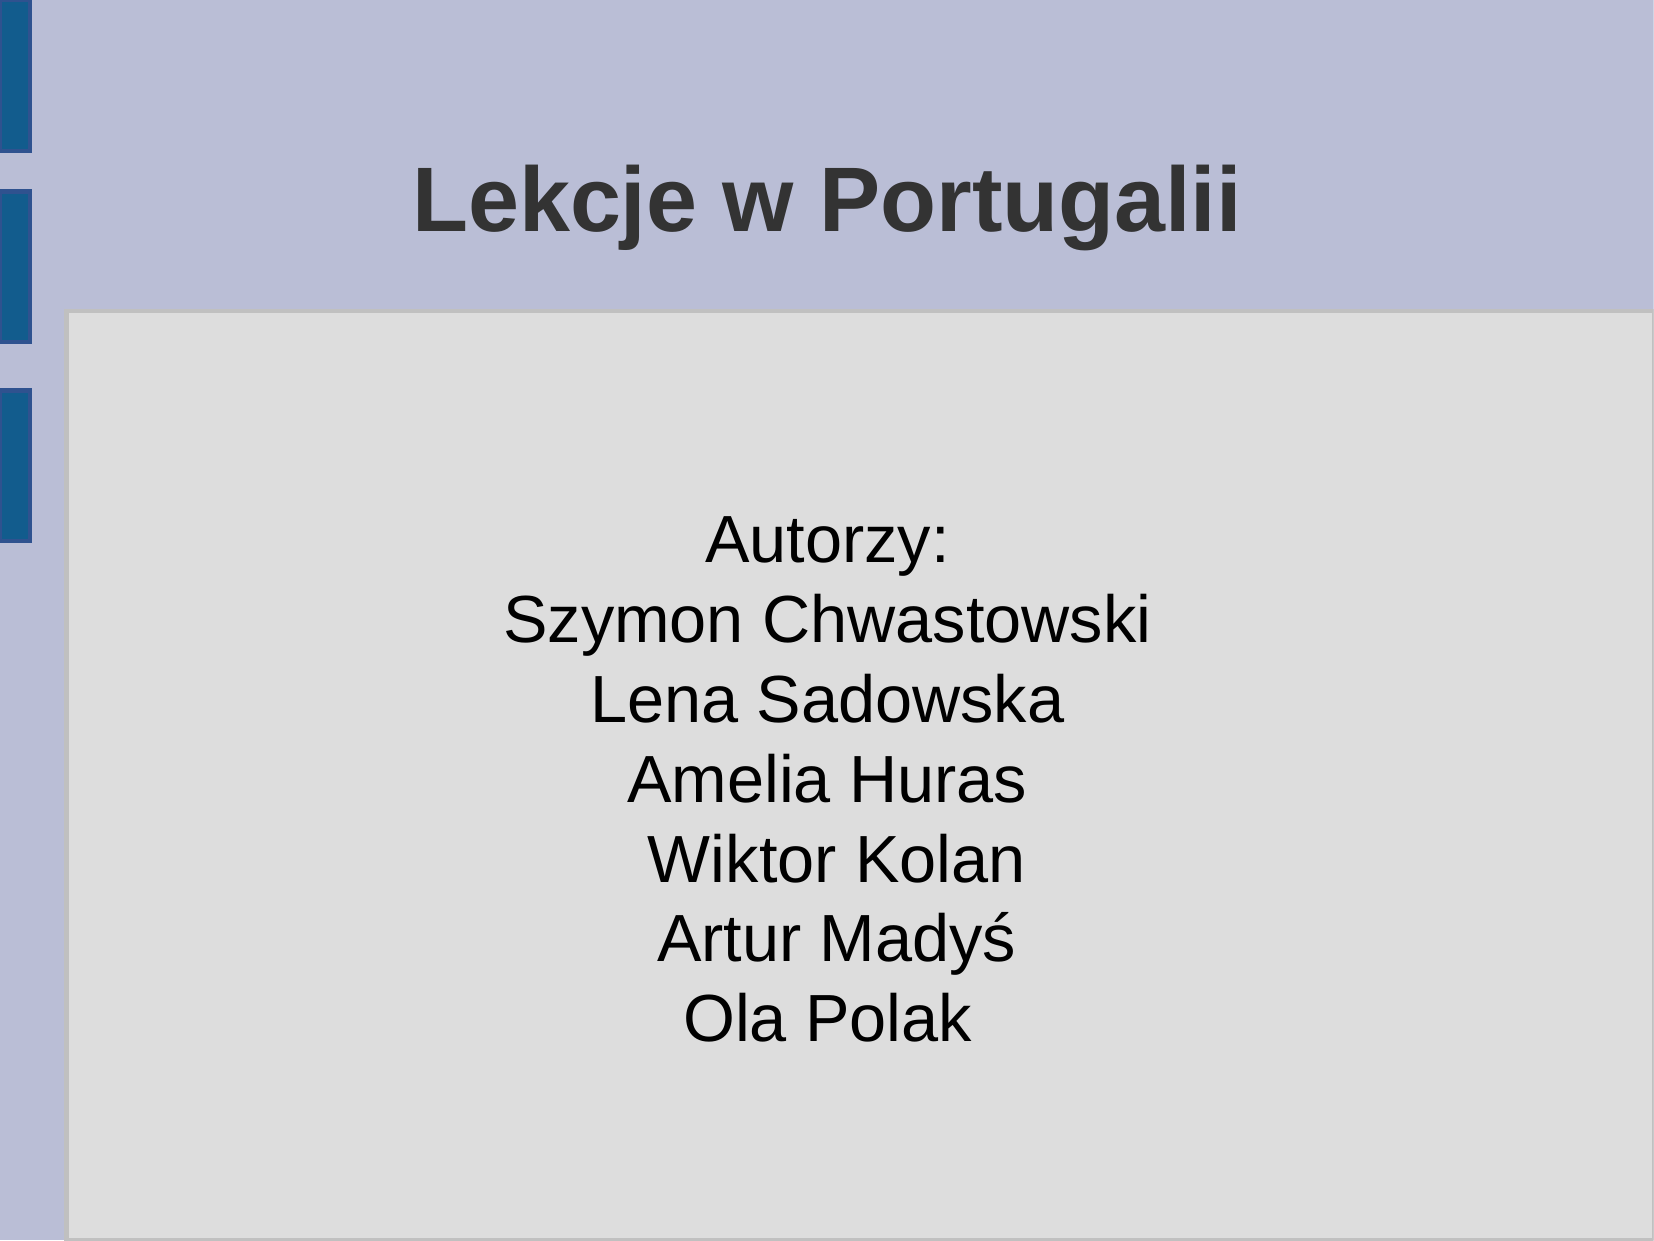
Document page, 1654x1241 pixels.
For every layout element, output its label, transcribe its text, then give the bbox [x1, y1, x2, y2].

subtitle Autorzy: Szymon Chwastowski Lena Sadowska Amelia Huras Wiktor Kolan Artur Madyś Ola Polak [121, 62, 1534, 1241]
